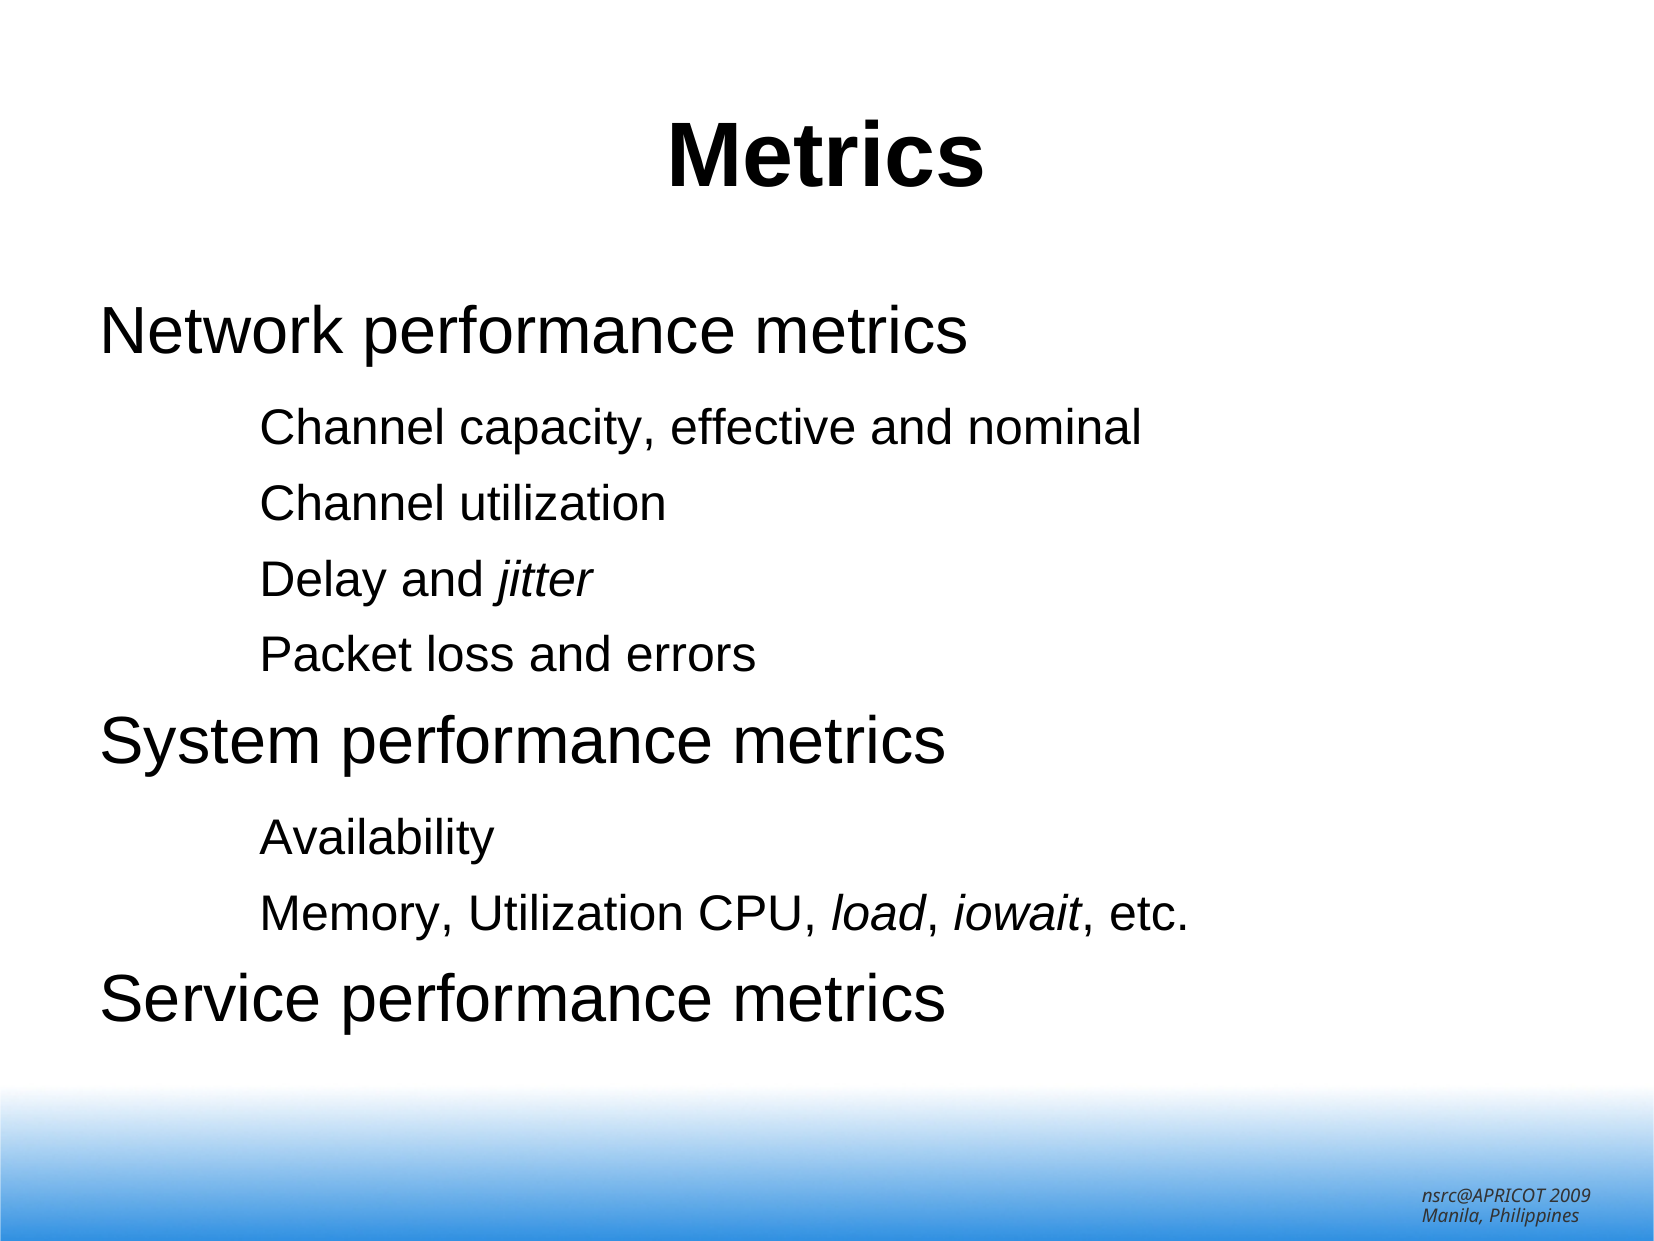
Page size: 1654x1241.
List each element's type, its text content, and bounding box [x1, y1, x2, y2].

picture [0, 1083, 1654, 1241]
title Metrics [82, 49, 1571, 257]
list Network performance metrics Channel capacity, effective and nominal Channel utilization Delay and jitter Packet loss and errors System performance metrics Availability Memory, Utilization CPU, load, iowait, etc. Service performance metrics [82, 290, 1571, 1109]
